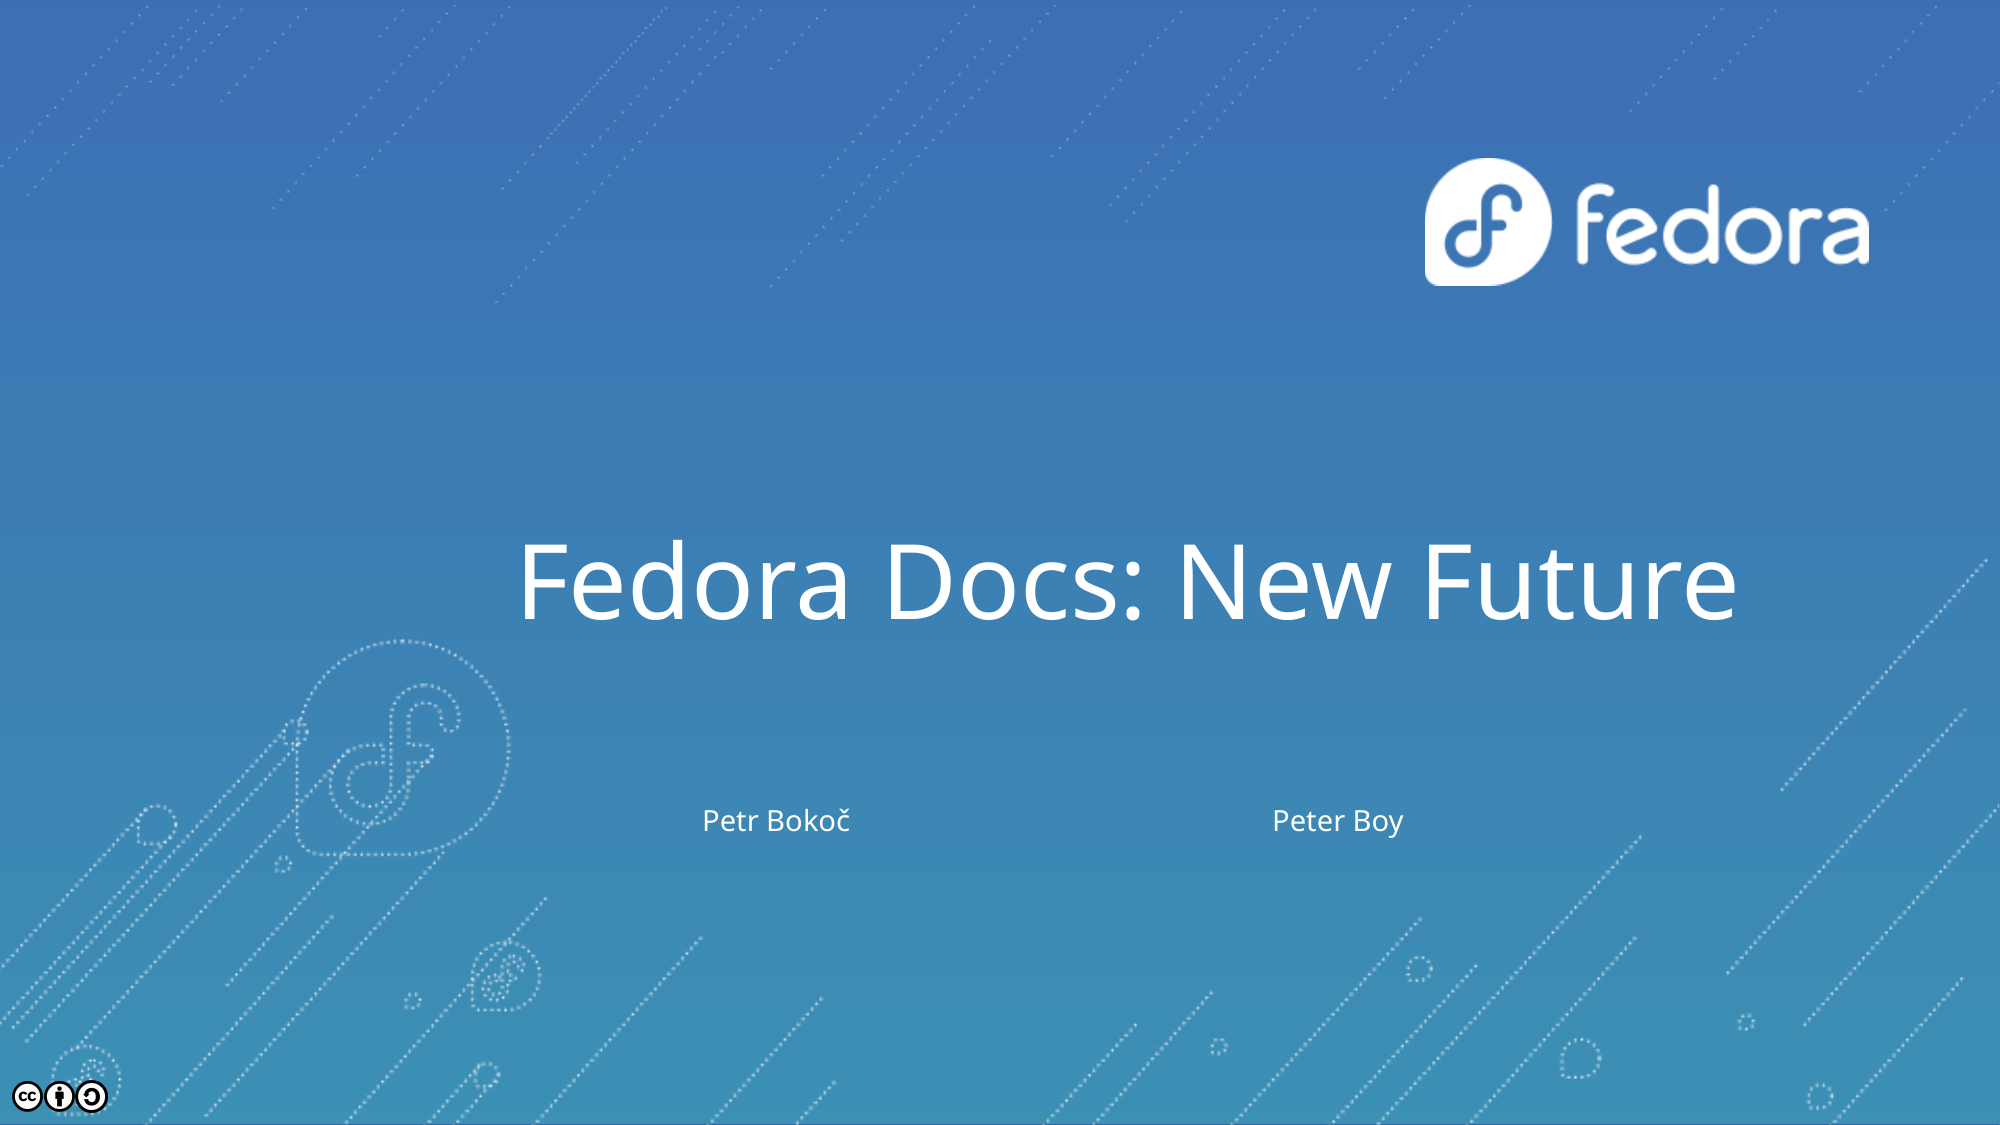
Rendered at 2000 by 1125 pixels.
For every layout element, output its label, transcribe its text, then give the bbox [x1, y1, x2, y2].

picture [0, 5, 2000, 303]
title Fedora Docs: New Future [515, 394, 1869, 650]
list Peter Boy [1272, 790, 1843, 975]
picture [0, 556, 2000, 1125]
list Petr Bokoč [701, 790, 1272, 975]
